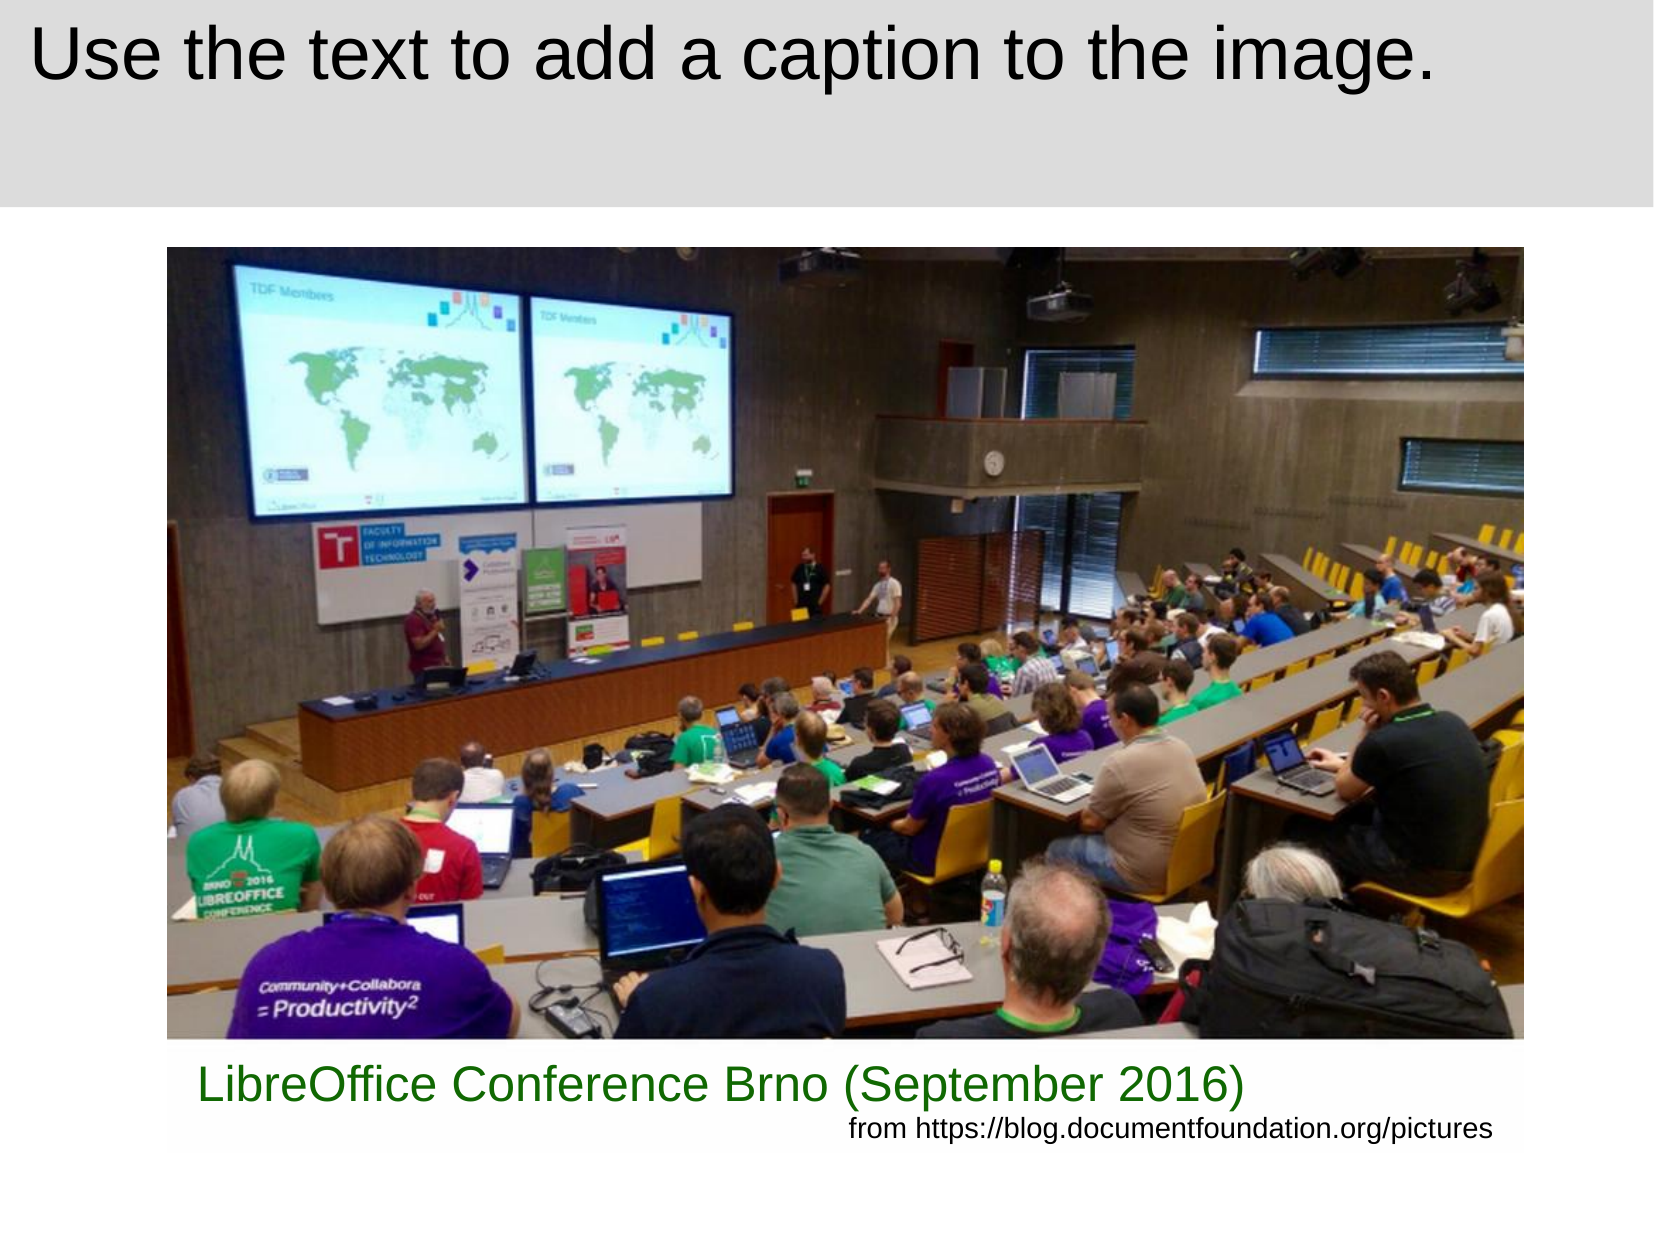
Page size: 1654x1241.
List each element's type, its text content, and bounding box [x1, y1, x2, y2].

title Use the text to add a caption to the image. [0, 0, 1654, 208]
picture [167, 247, 1524, 1153]
